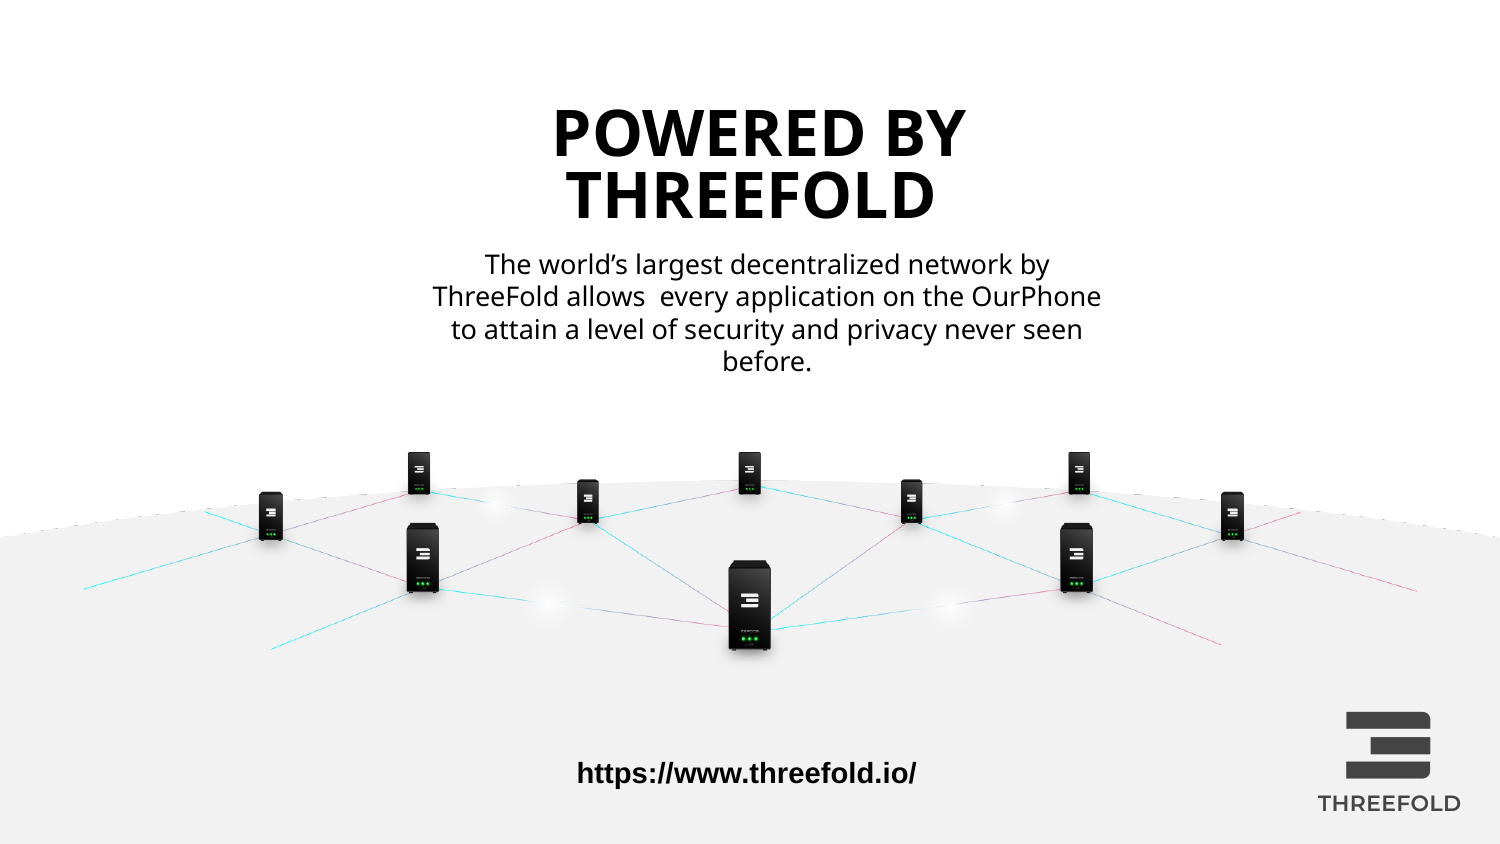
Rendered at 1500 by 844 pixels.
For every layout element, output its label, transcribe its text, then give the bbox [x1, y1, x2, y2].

text_box POWERED BY THREEFOLD [468, 92, 1051, 232]
text_box The world’s largest decentralized network by ThreeFold allows every application on the OurPhone to attain a level of security and privacy never seen before. [414, 232, 1120, 331]
picture [0, 331, 1500, 844]
text_box https://www.threefold.io/ [500, 739, 993, 805]
